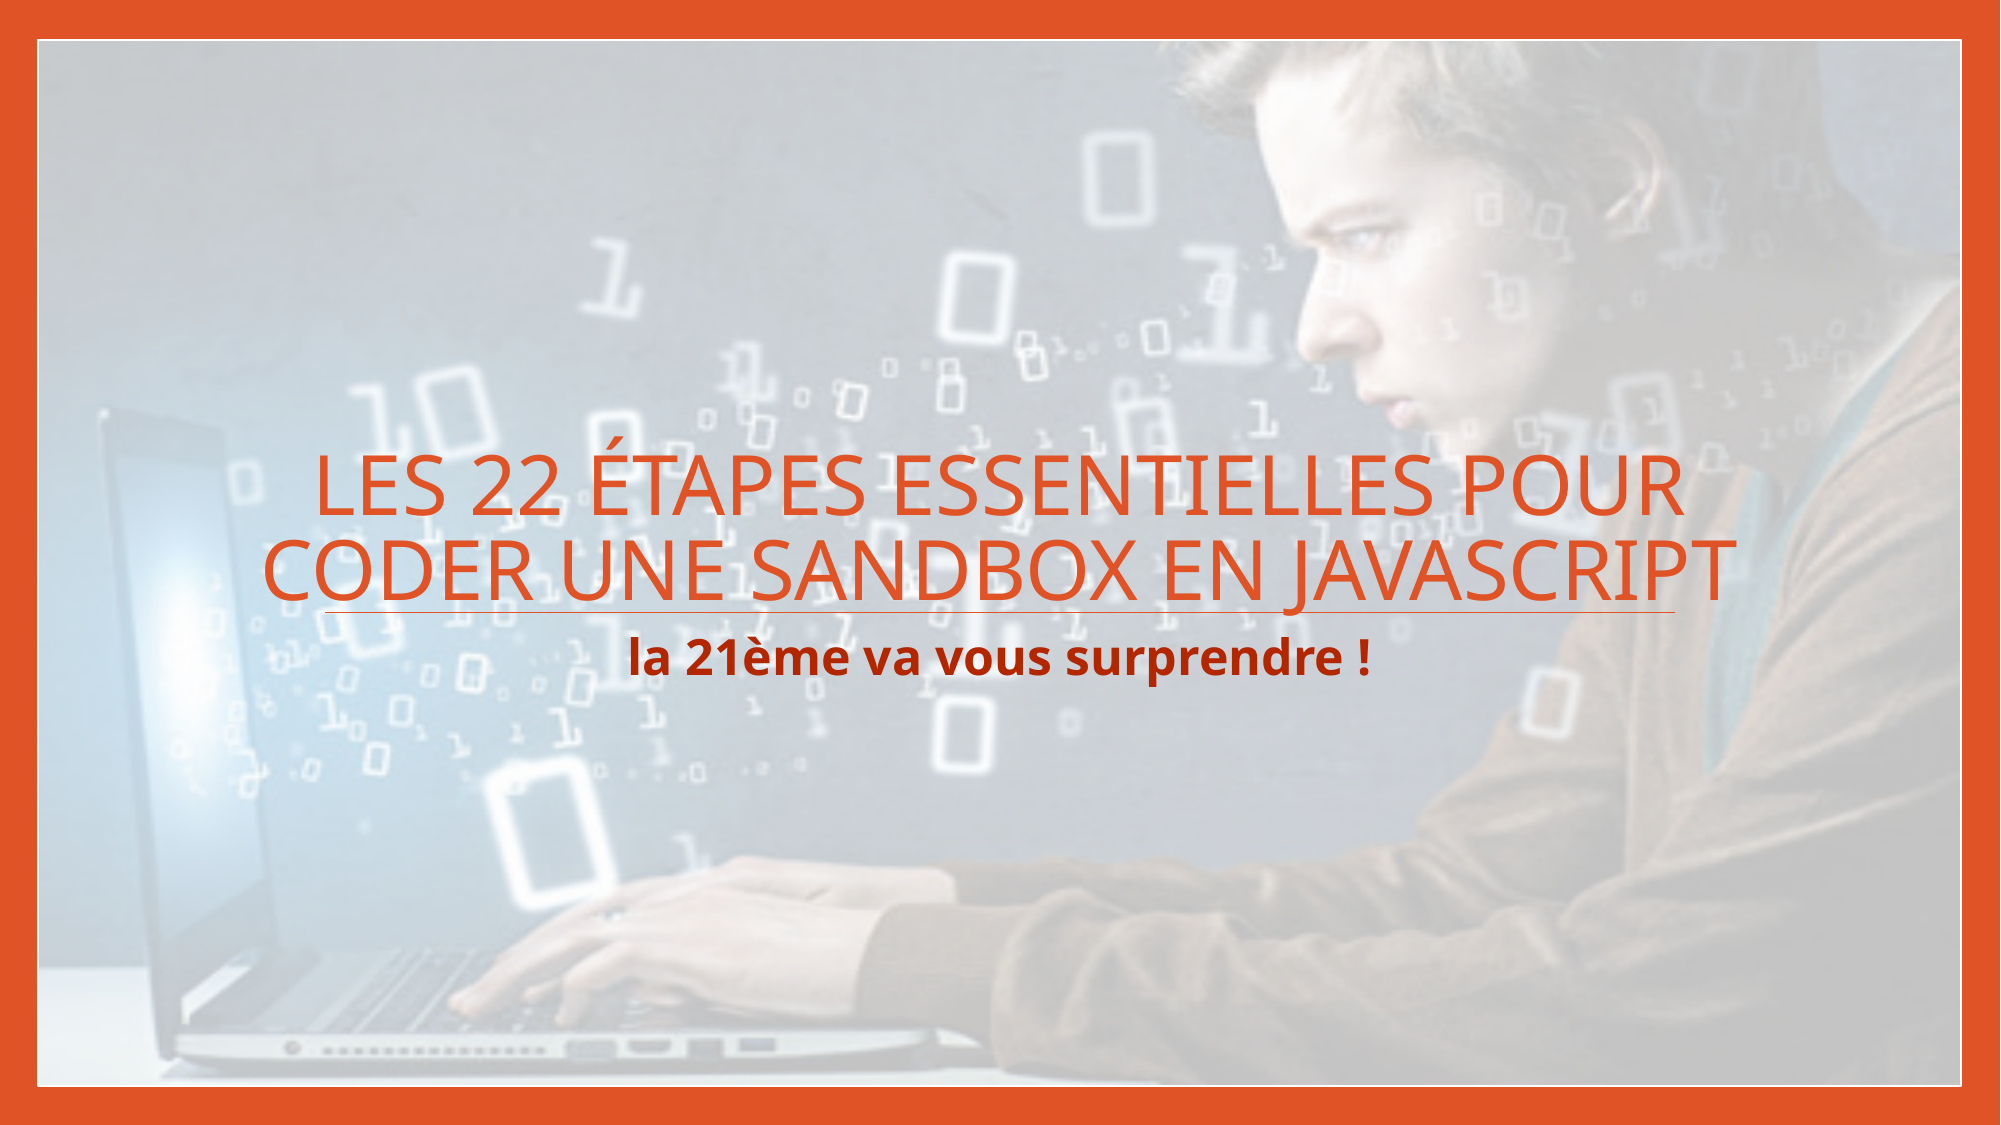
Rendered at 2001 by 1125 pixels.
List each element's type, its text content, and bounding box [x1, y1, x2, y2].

subtitle la 21ème va vous surprendre ! [280, 624, 1719, 853]
title Les 22 étapes essentielles pour coder une sandbox en JavaScript [182, 144, 1818, 625]
